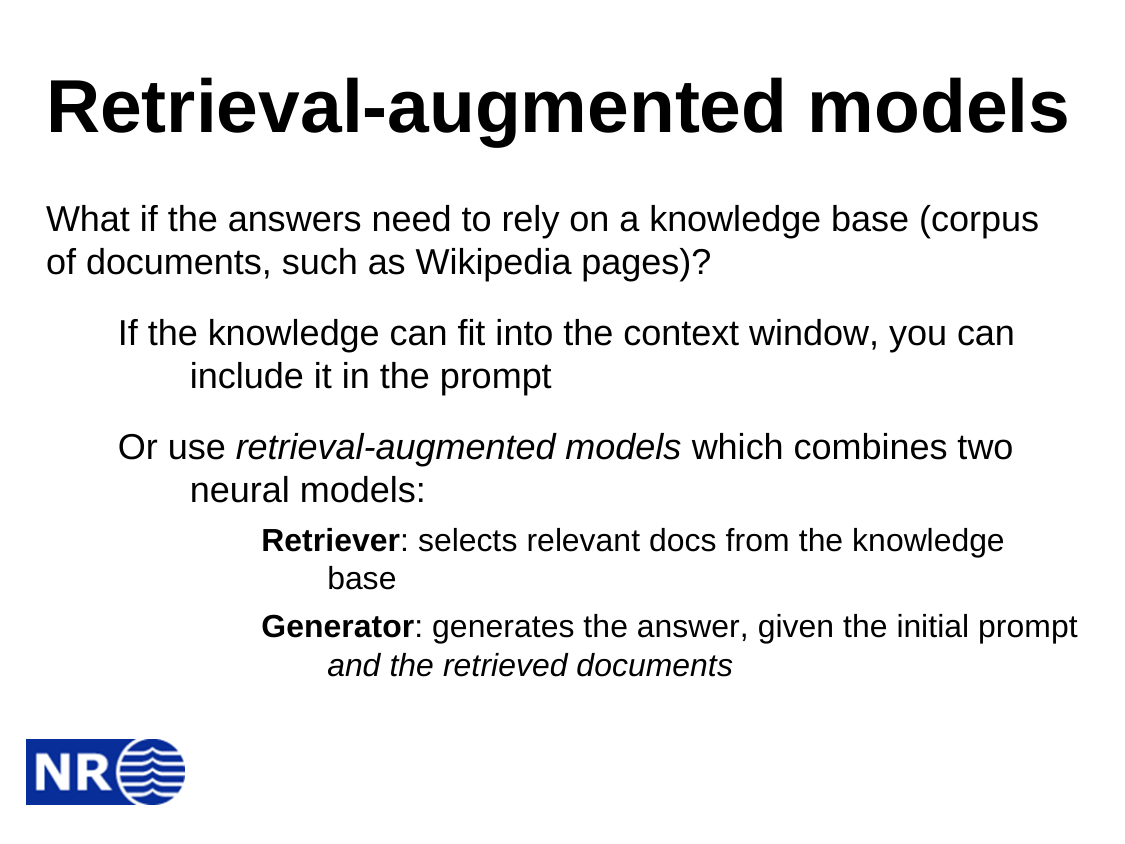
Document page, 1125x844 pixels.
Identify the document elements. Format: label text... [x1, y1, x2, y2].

list What if the answers need to rely on a knowledge base (corpus of documents, such as Wikipedia pages)? If the knowledge can fit into the context window, you can include it in the prompt Or use retrieval-augmented models which combines two neural models: Retriever: selects relevant docs from the knowledge base Generator: generates the answer, given the initial prompt and the retrieved documents [30, 187, 1095, 694]
title Retrieval-augmented models [30, 32, 1095, 157]
